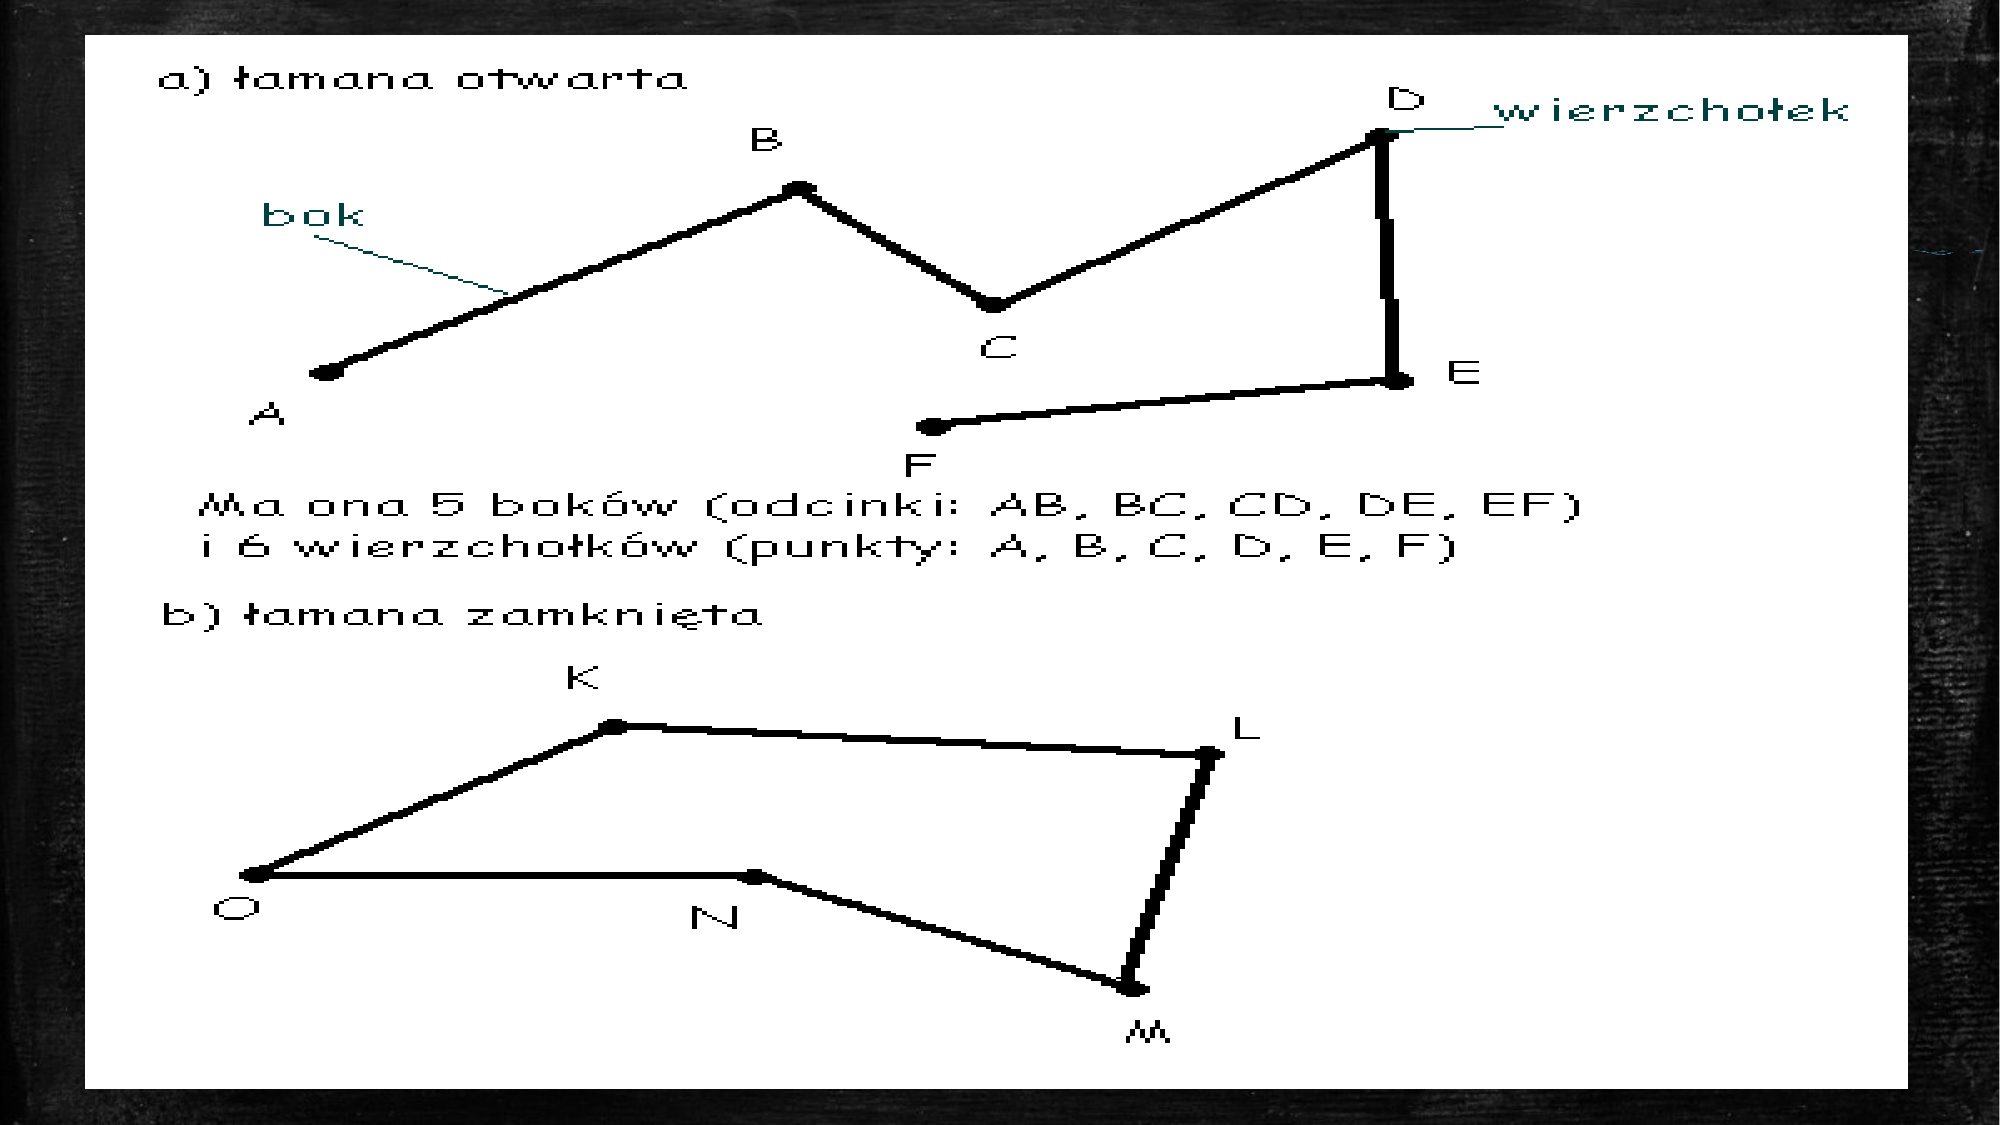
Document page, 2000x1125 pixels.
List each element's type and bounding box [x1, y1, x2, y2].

picture [85, 35, 1908, 1089]
